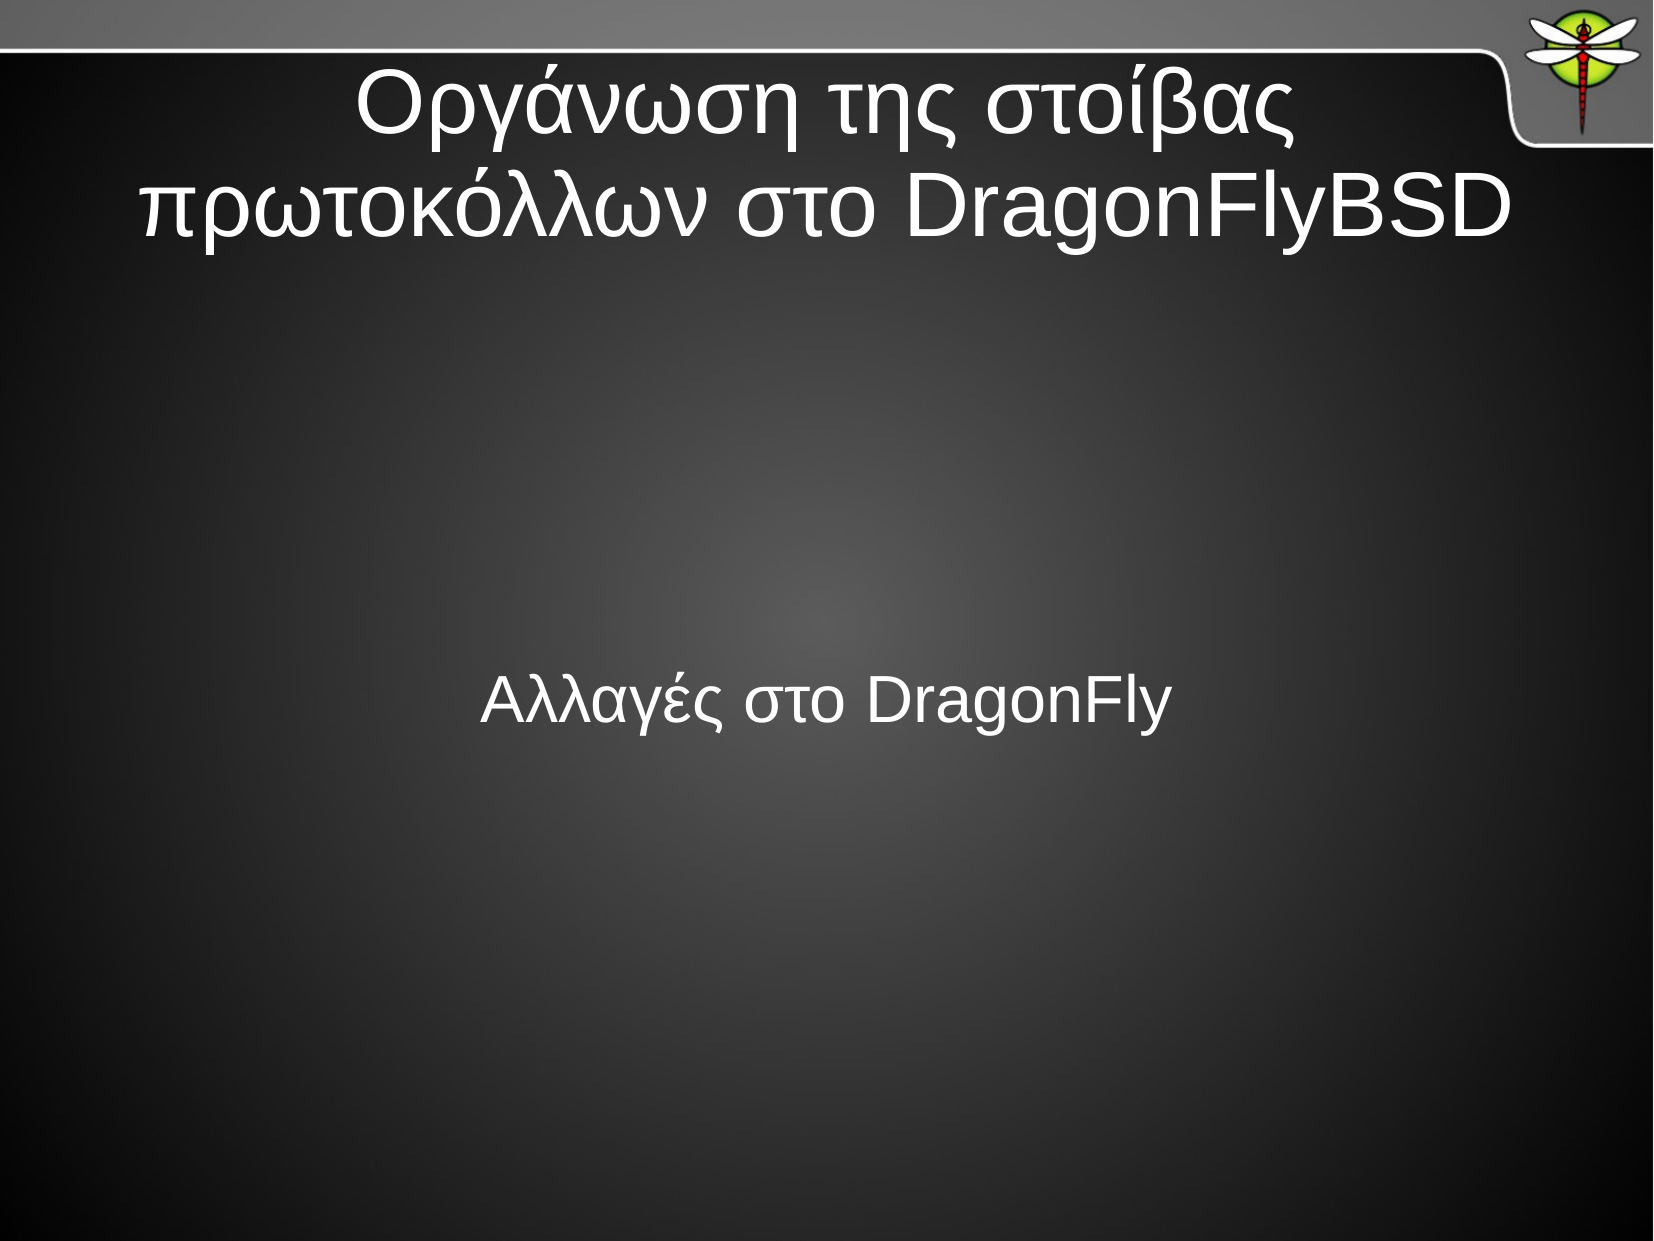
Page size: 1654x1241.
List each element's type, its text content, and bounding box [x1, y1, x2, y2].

title Οργάνωση της στοίβας πρωτοκόλλων στο DragonFlyBSD [82, 49, 1571, 257]
subtitle Αλλαγές στο DragonFly [82, 297, 1571, 1102]
picture [0, 0, 1654, 1241]
